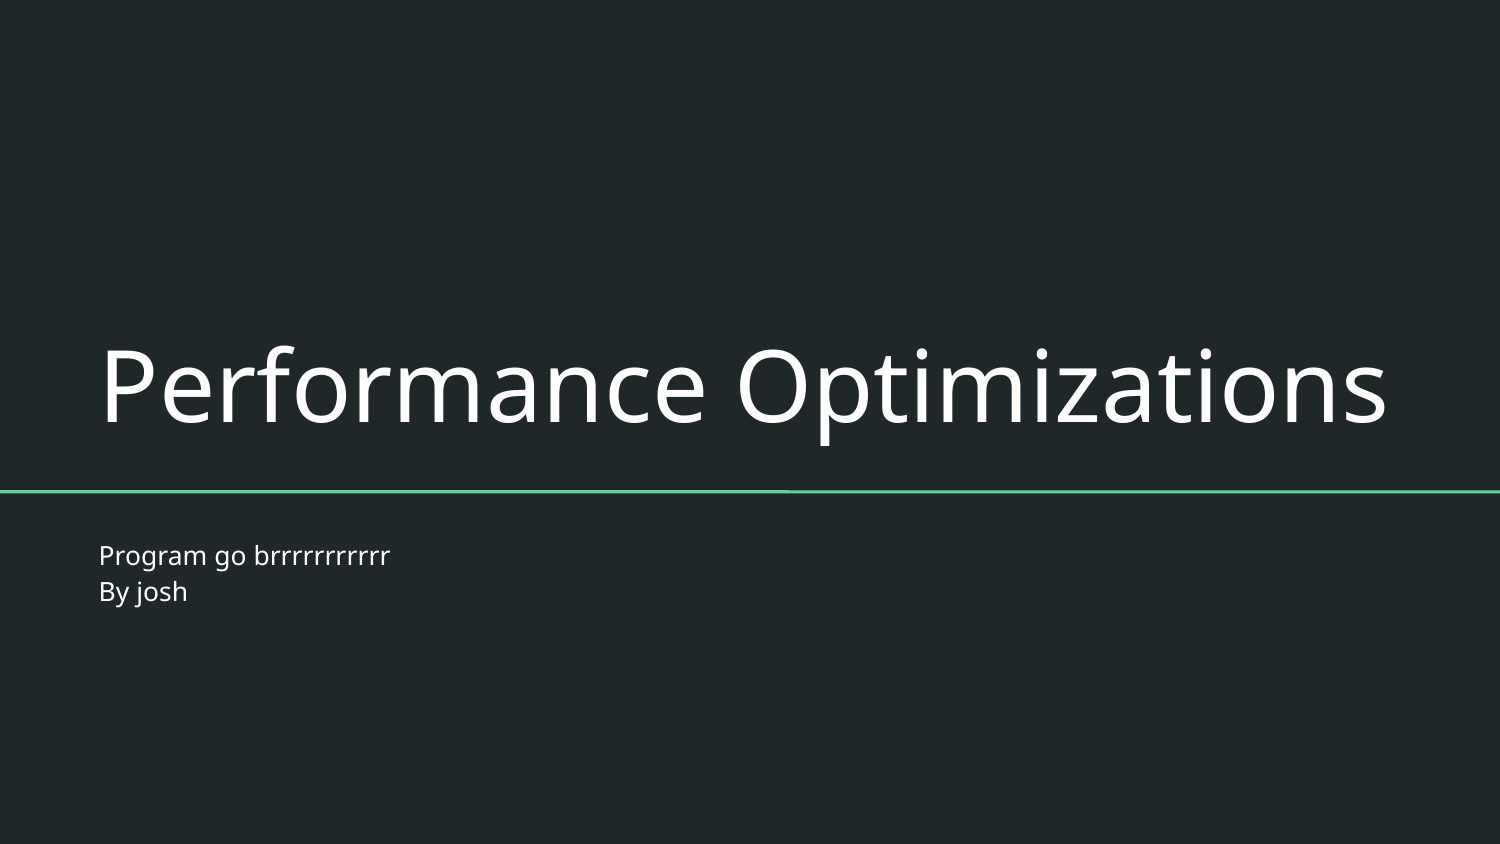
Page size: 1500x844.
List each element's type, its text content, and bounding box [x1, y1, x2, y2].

subtitle Program go brrrrrrrrrrr By josh [83, 522, 1417, 626]
title Performance Optimizations [83, 206, 1417, 467]
